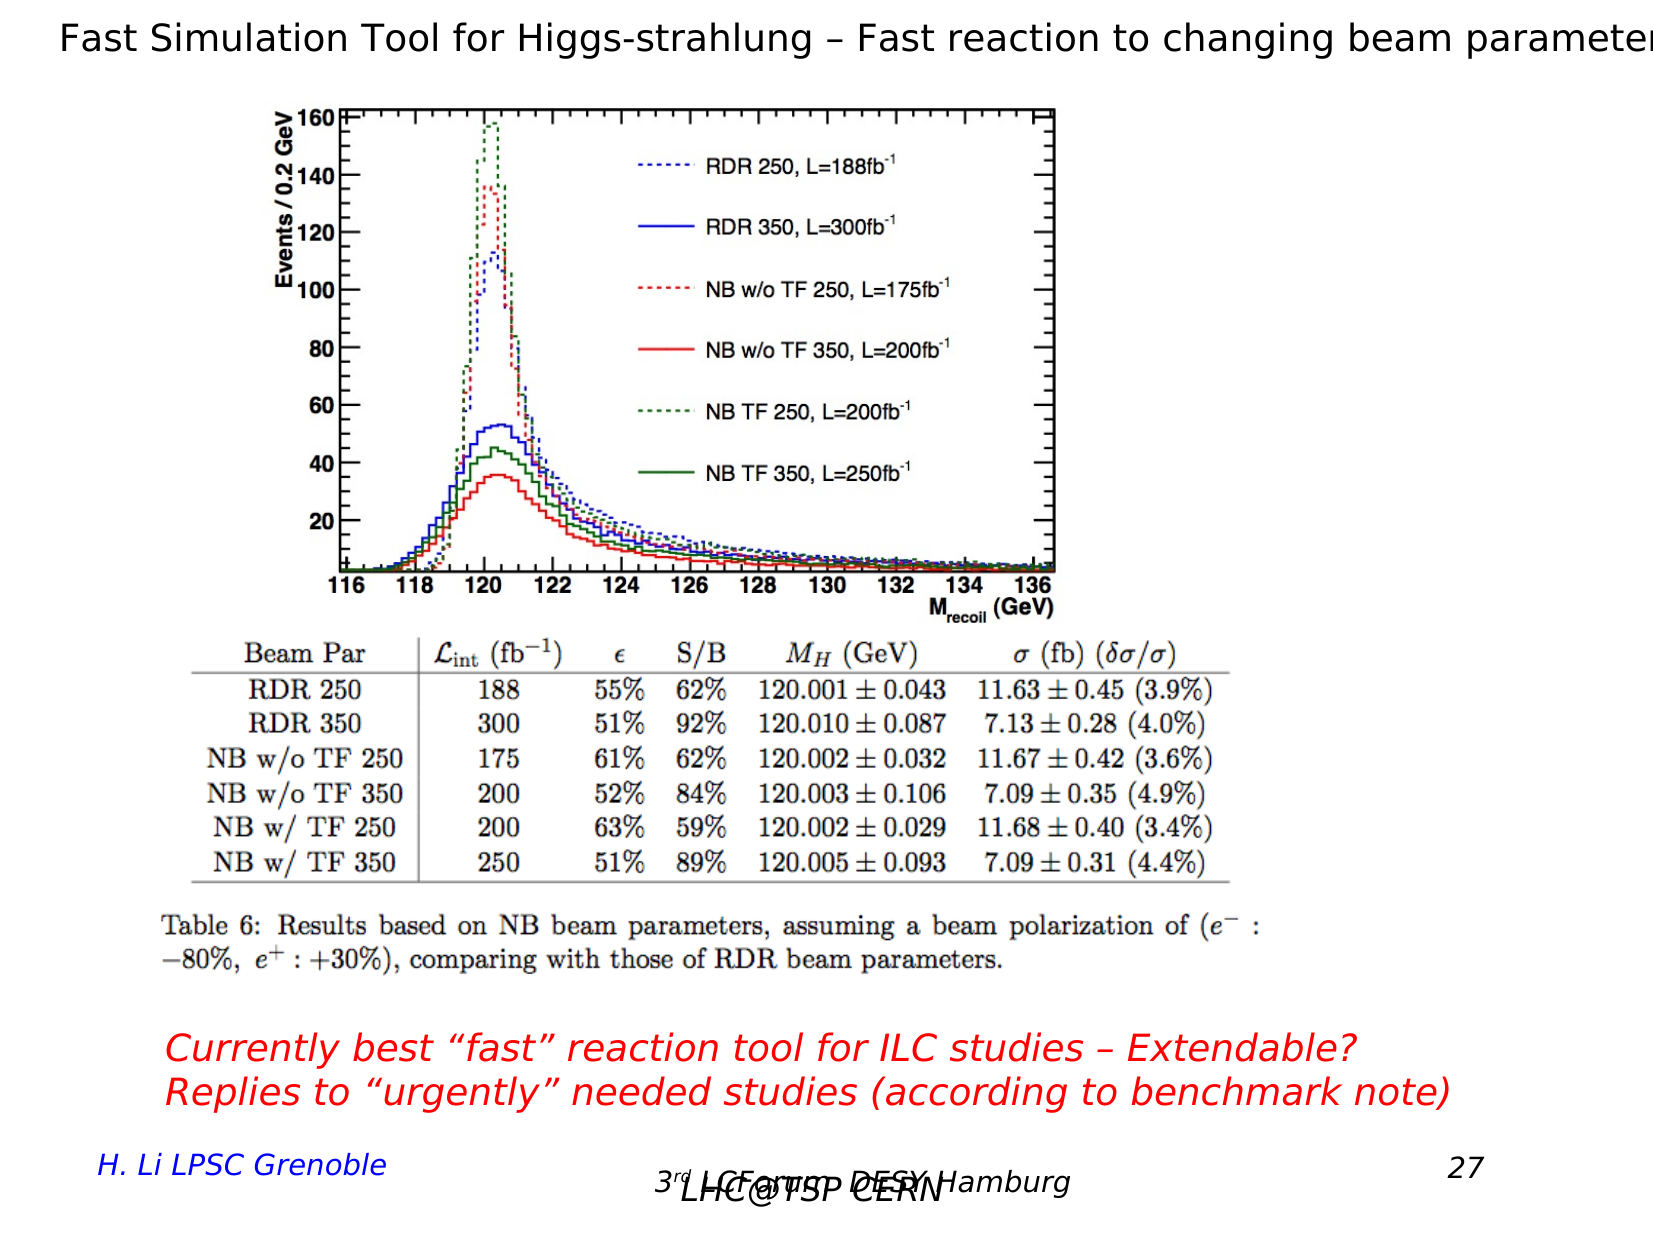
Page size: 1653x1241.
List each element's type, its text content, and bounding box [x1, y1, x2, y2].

text_box Fast Simulation Tool for Higgs-strahlung – Fast reaction to changing beam parameters [44, 8, 1653, 67]
text_box 3rd LCForum DESY Hamburg [565, 1129, 1162, 1216]
picture [147, 100, 1318, 996]
text_box Currently best “fast” reaction tool for ILC studies – Extendable? Replies to “urgently” needed studies (according to benchmark note) [150, 1018, 1469, 1121]
text_box H. Li LPSC Grenoble [82, 1140, 402, 1190]
